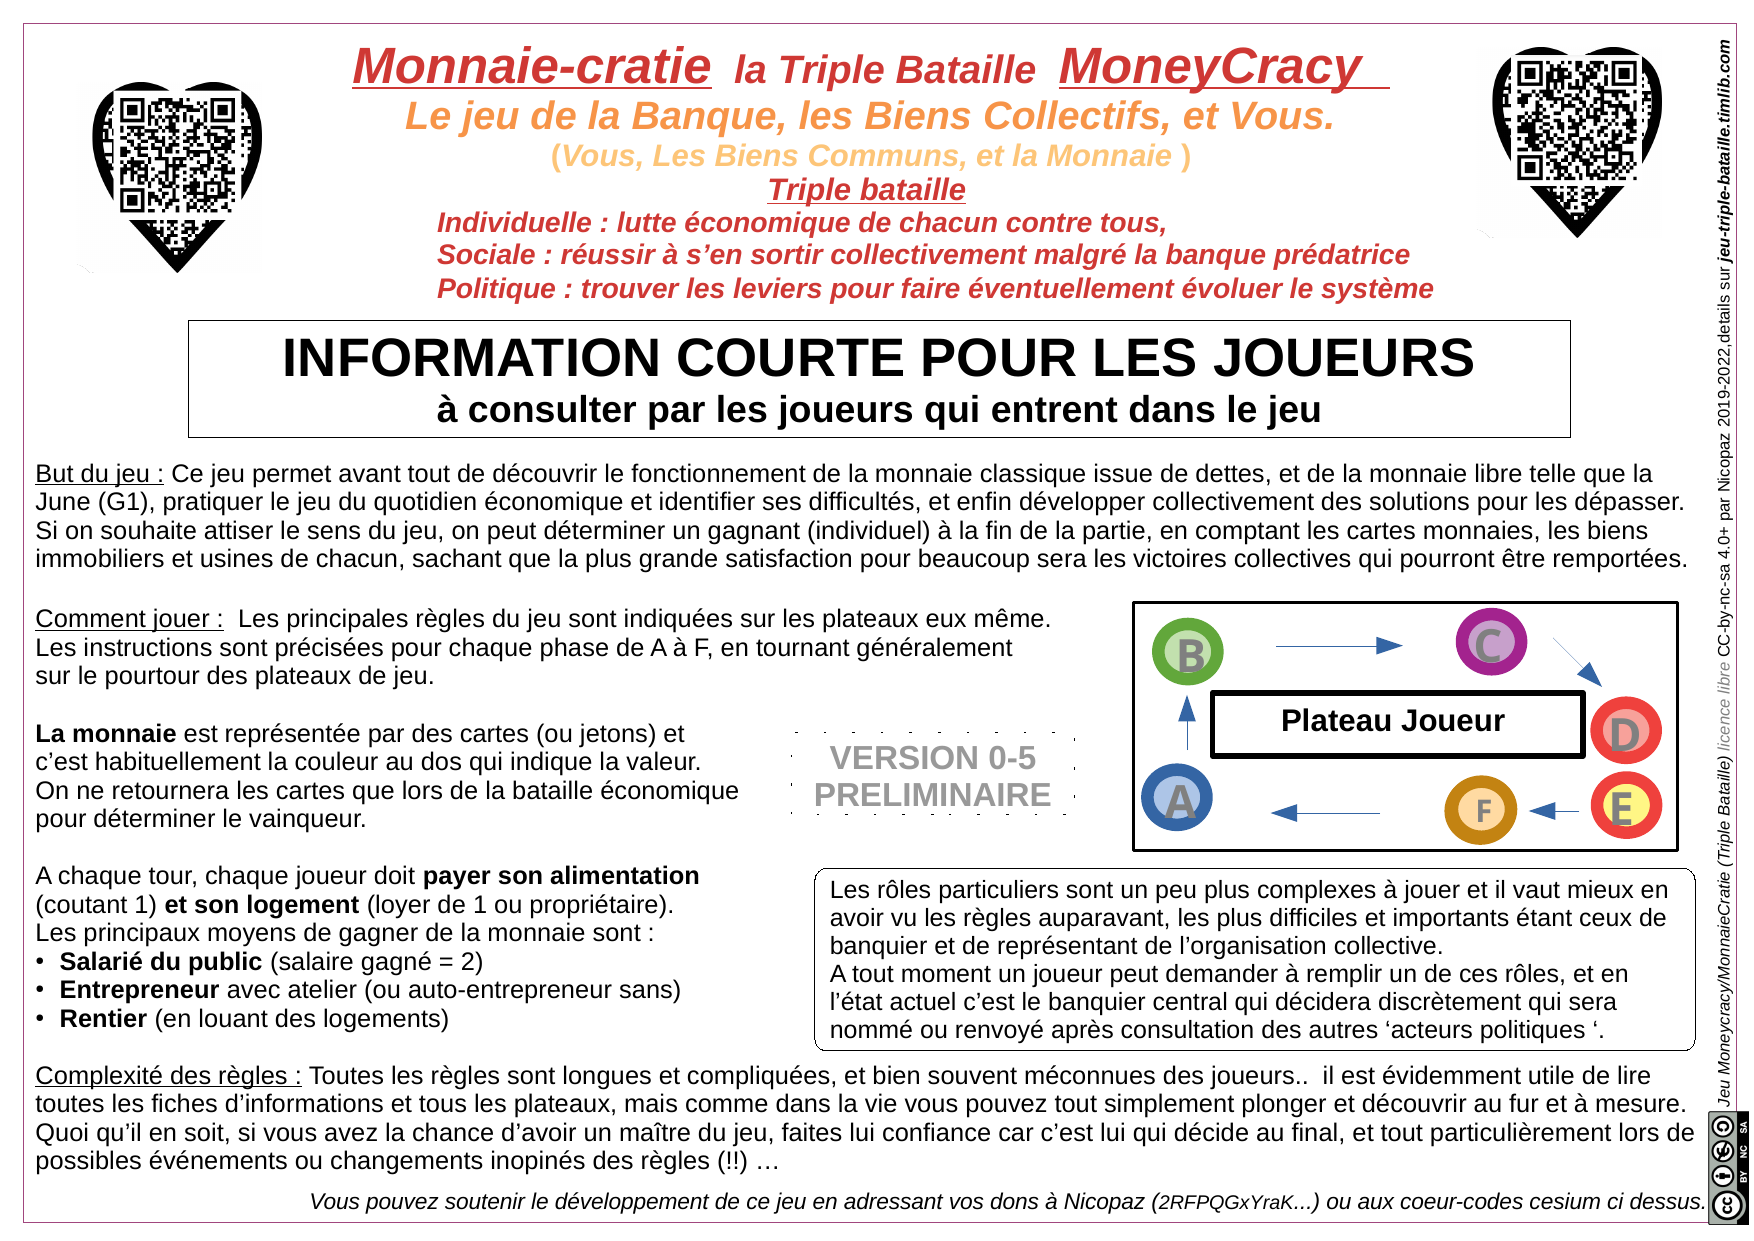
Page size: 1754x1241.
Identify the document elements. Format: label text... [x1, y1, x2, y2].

text_box B [1160, 616, 1206, 683]
text_box [1638, 705, 1656, 756]
text_box [1206, 629, 1218, 674]
text_box Monnaie-cratie la Triple Bataille MoneyCracy Le jeu de la Banque, les Biens Collectifs, et Vous. (Vous, Les Biens Communs, et la Monnaie ) Triple bataille Individuelle : lutte économique de chacun contre tous, Sociale : réussir à s’en sortir collectivement malgré la banque prédatrice Politique : trouver les leviers pour faire éventuellement évoluer le système But du jeu : Ce jeu permet avant tout de découvrir le fonctionnement de la monnaie classique issue de dettes, et de la monnaie libre telle que la June (G1), pratiquer le jeu du quotidien économique et identifier ses difficultés, et enfin développer collectivement des solutions pour les dépasser. Si on souhaite attiser le sens du jeu, on peut déterminer un gagnant (individuel) à la fin de la partie, en comptant les cartes monnaies, les biens immobiliers et usines de chacun, sachant que la plus grande satisfaction pour beaucoup sera les victoires collectives qui pourront être remportées. Comment jouer : Les principales règles du jeu sont indiquées sur les plateaux eux même. Les instructions sont précisées pour chaque phase de A à F, en tournant généralement sur le pourtour des plateaux de jeu. La monnaie est représentée par des cartes (ou jetons) et c’est habituellement la couleur au dos qui indique la valeur. On ne retournera les cartes que lors de la bataille économique pour déterminer le vainqueur. A chaque tour, chaque joueur doit payer son alimentation (coutant 1) et son logement (loyer de 1 ou propriétaire). Les principaux moyens de gagner de la monnaie sont : Salarié du public (salaire gagné = 2) Entrepreneur avec atelier (ou auto-entrepreneur sans) Rentier (en louant des logements) Complexité des règles : Toutes les règles sont longues et compliquées, et bien souvent méconnues des joueurs.. il est évidemment utile de lire toutes les fiches d’informations et tous les plateaux, mais comme dans la vie vous pouvez tout simplement plonger et découvrir au fur et à mesure. Quoi qu’il en soit, si vous avez la chance d’avoir un maître du jeu, faites lui confiance car c’est lui qui décide au final, et tout particulièrement lors de possibles événements ou changements inopinés des règles (!!) … Vous pouvez soutenir le développement de ce jeu en adressant vos dons à Nicopaz (2RFPQGxYraK...) ou aux coeur-codes cesium ci dessus. [35, 11, 1707, 1241]
picture [1709, 1112, 1749, 1225]
text_box D [1593, 695, 1638, 762]
text_box C [1458, 606, 1504, 673]
text_box [1508, 797, 1512, 822]
text_box Les rôles particuliers sont un peu plus complexes à jouer et il vaut mieux en avoir vu les règles auparavant, les plus difficiles et importants étant ceux de banquier et de représentant de l’organisation collective. A tout moment un joueur peut demander à remplir un de ces rôles, et en l’état actuel c’est le banquier central qui décidera discrètement qui sera nommé ou renvoyé après consultation des autres ‘acteurs politiques ‘. [814, 868, 1696, 1051]
picture [76, 82, 262, 273]
title INFORMATION COURTE POUR LES JOUEURS à consulter par les joueurs qui entrent dans le jeu [188, 320, 1571, 438]
text_box [1639, 780, 1657, 831]
text_box Plateau Joueur [1212, 692, 1583, 756]
text_box A [1149, 761, 1213, 829]
text_box E [1593, 768, 1639, 836]
text_box VERSION 0-5 PRELIMINAIRE [791, 732, 1075, 815]
text_box F [1435, 781, 1508, 849]
picture [1476, 47, 1662, 238]
text_box [1504, 616, 1522, 667]
